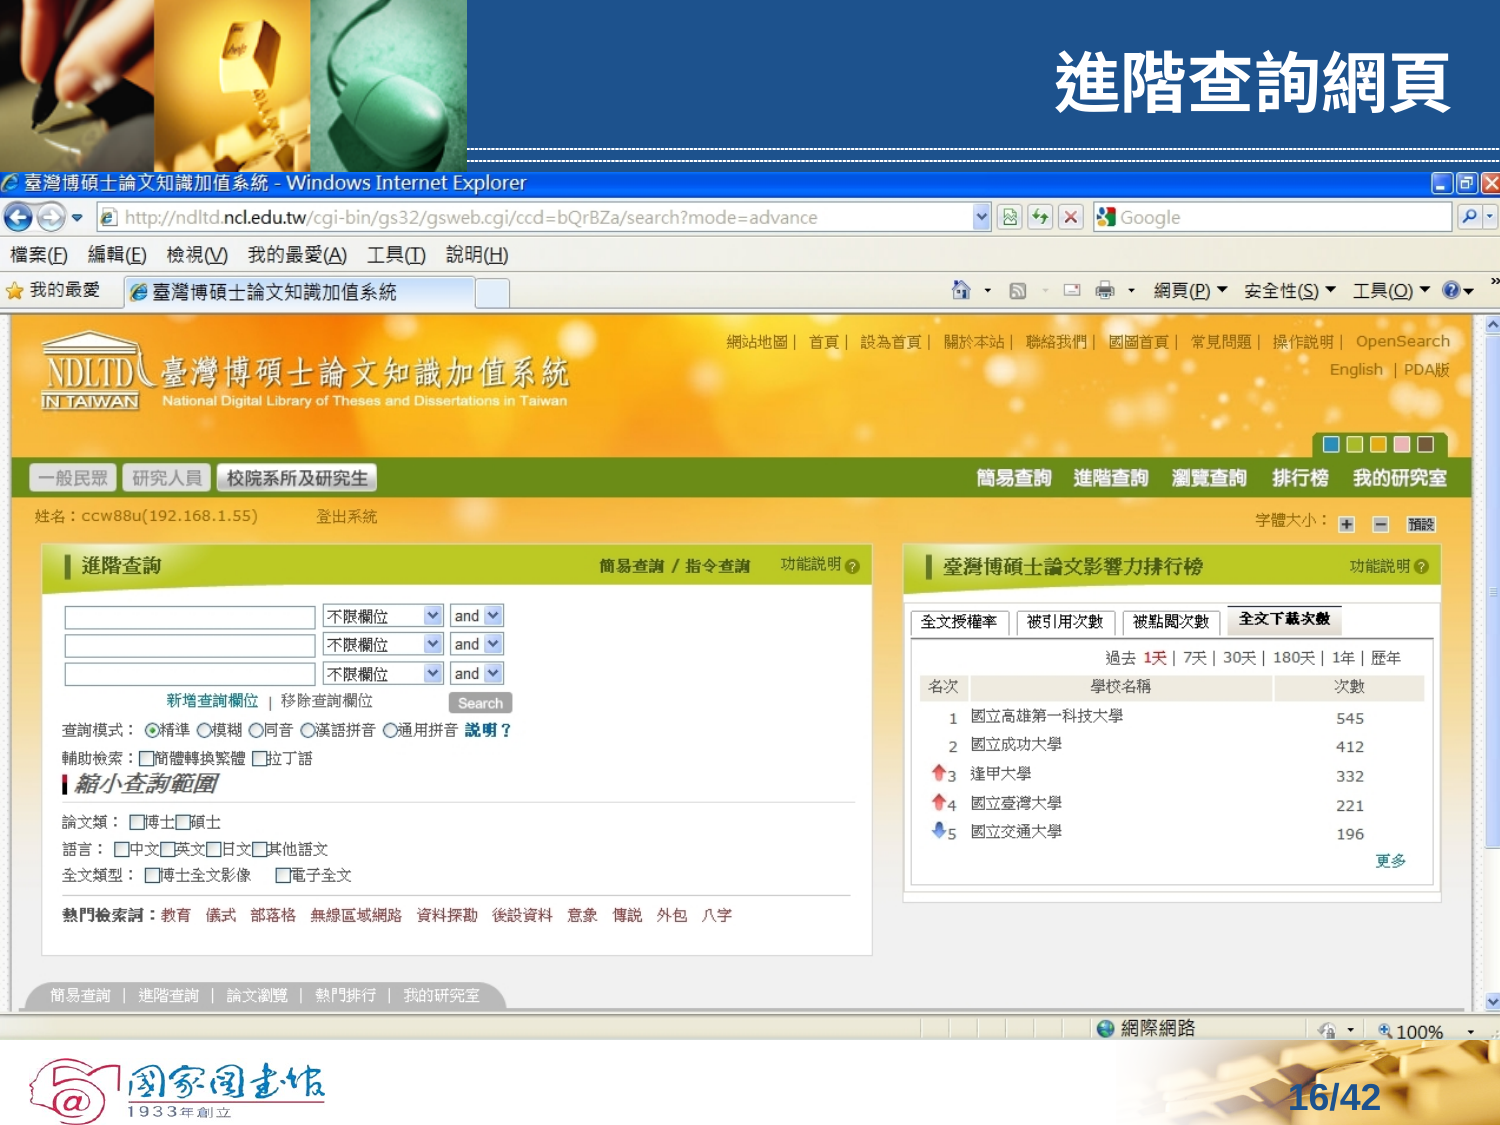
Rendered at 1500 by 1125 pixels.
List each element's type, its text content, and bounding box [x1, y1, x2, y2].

picture [0, 172, 1500, 1040]
picture [29, 1058, 325, 1125]
title 進階查詢網頁 [469, 24, 1470, 138]
